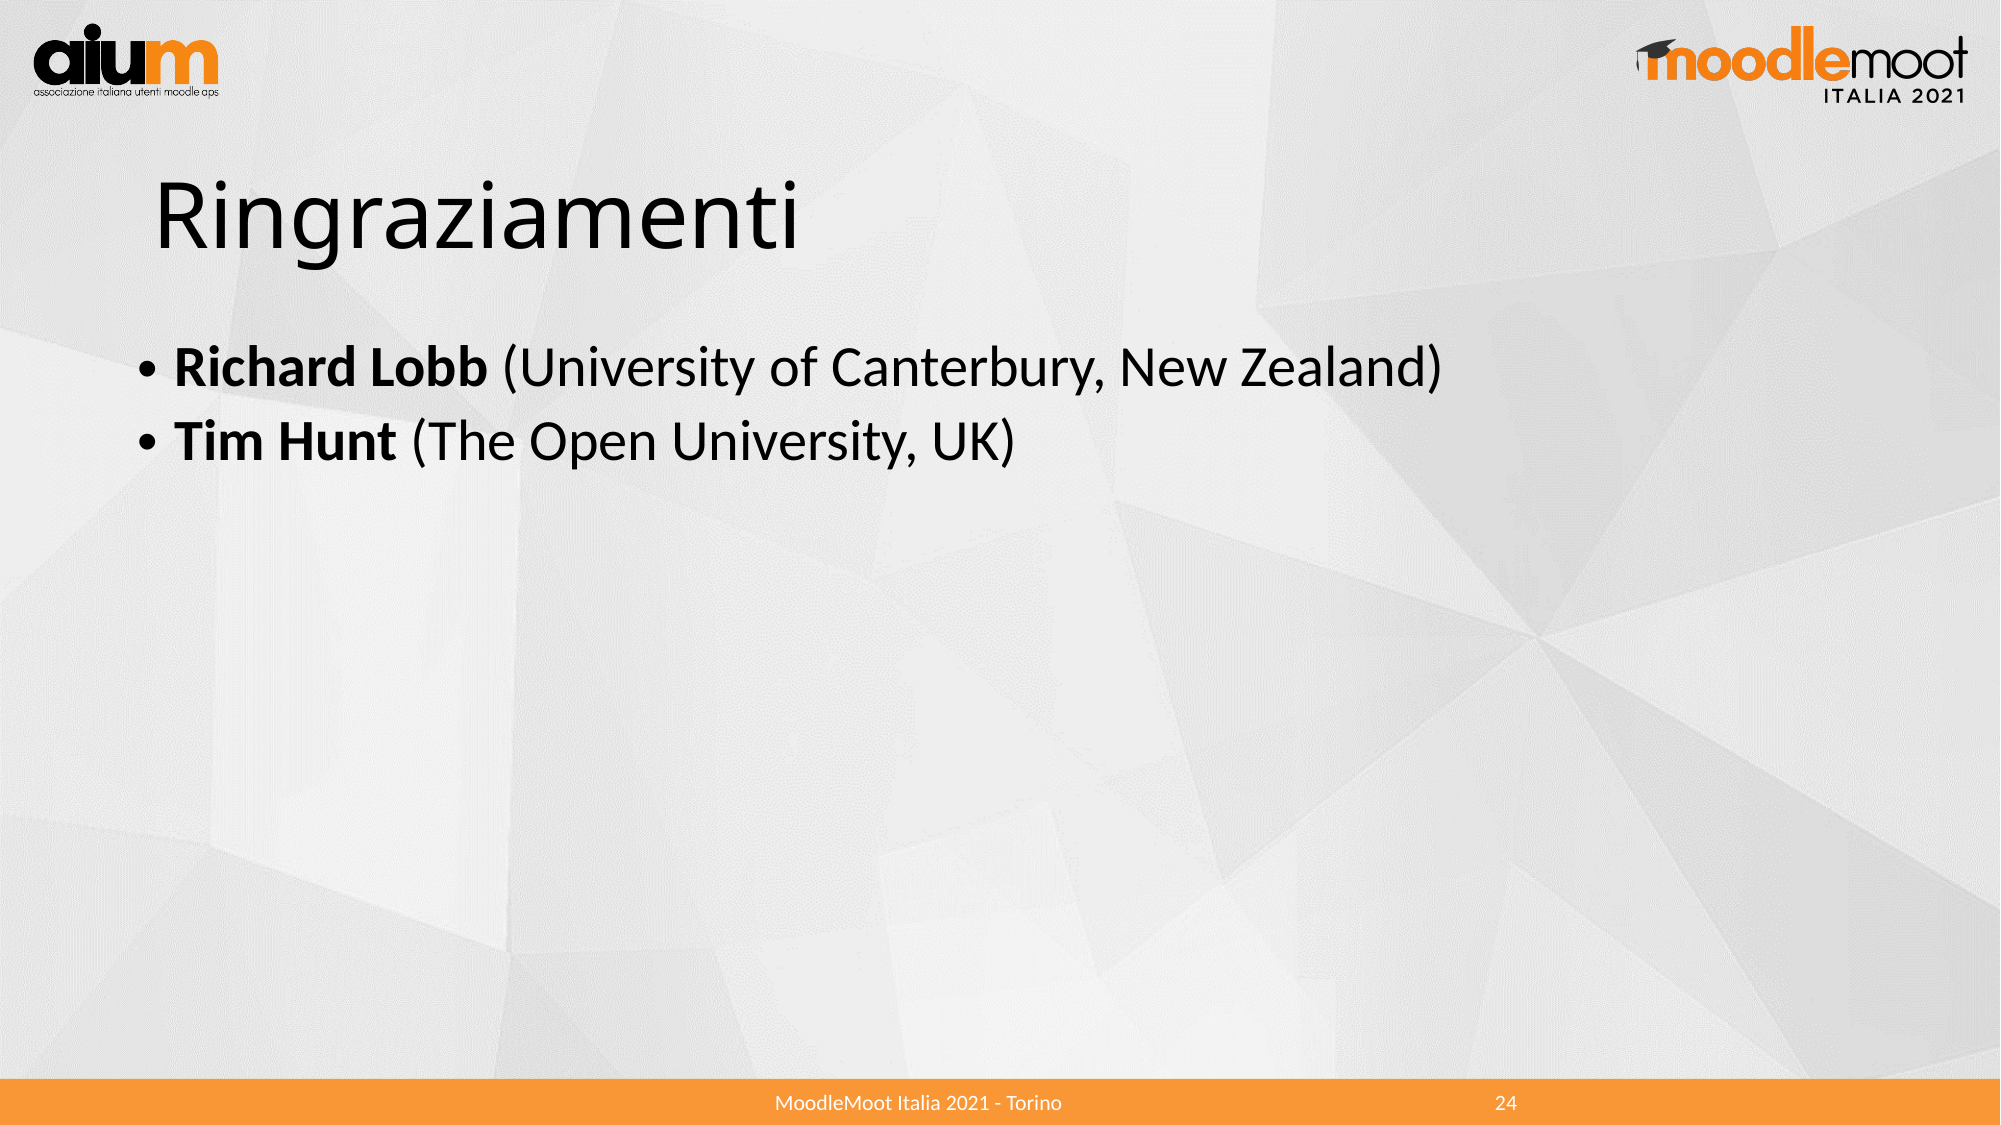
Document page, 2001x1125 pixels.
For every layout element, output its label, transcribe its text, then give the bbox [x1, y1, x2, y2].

title Ringraziamenti [137, 110, 1863, 328]
list Richard Lobb (University of Canterbury, New Zealand) Tim Hunt (The Open University, UK) [137, 345, 1666, 471]
picture [0, 0, 2001, 1125]
